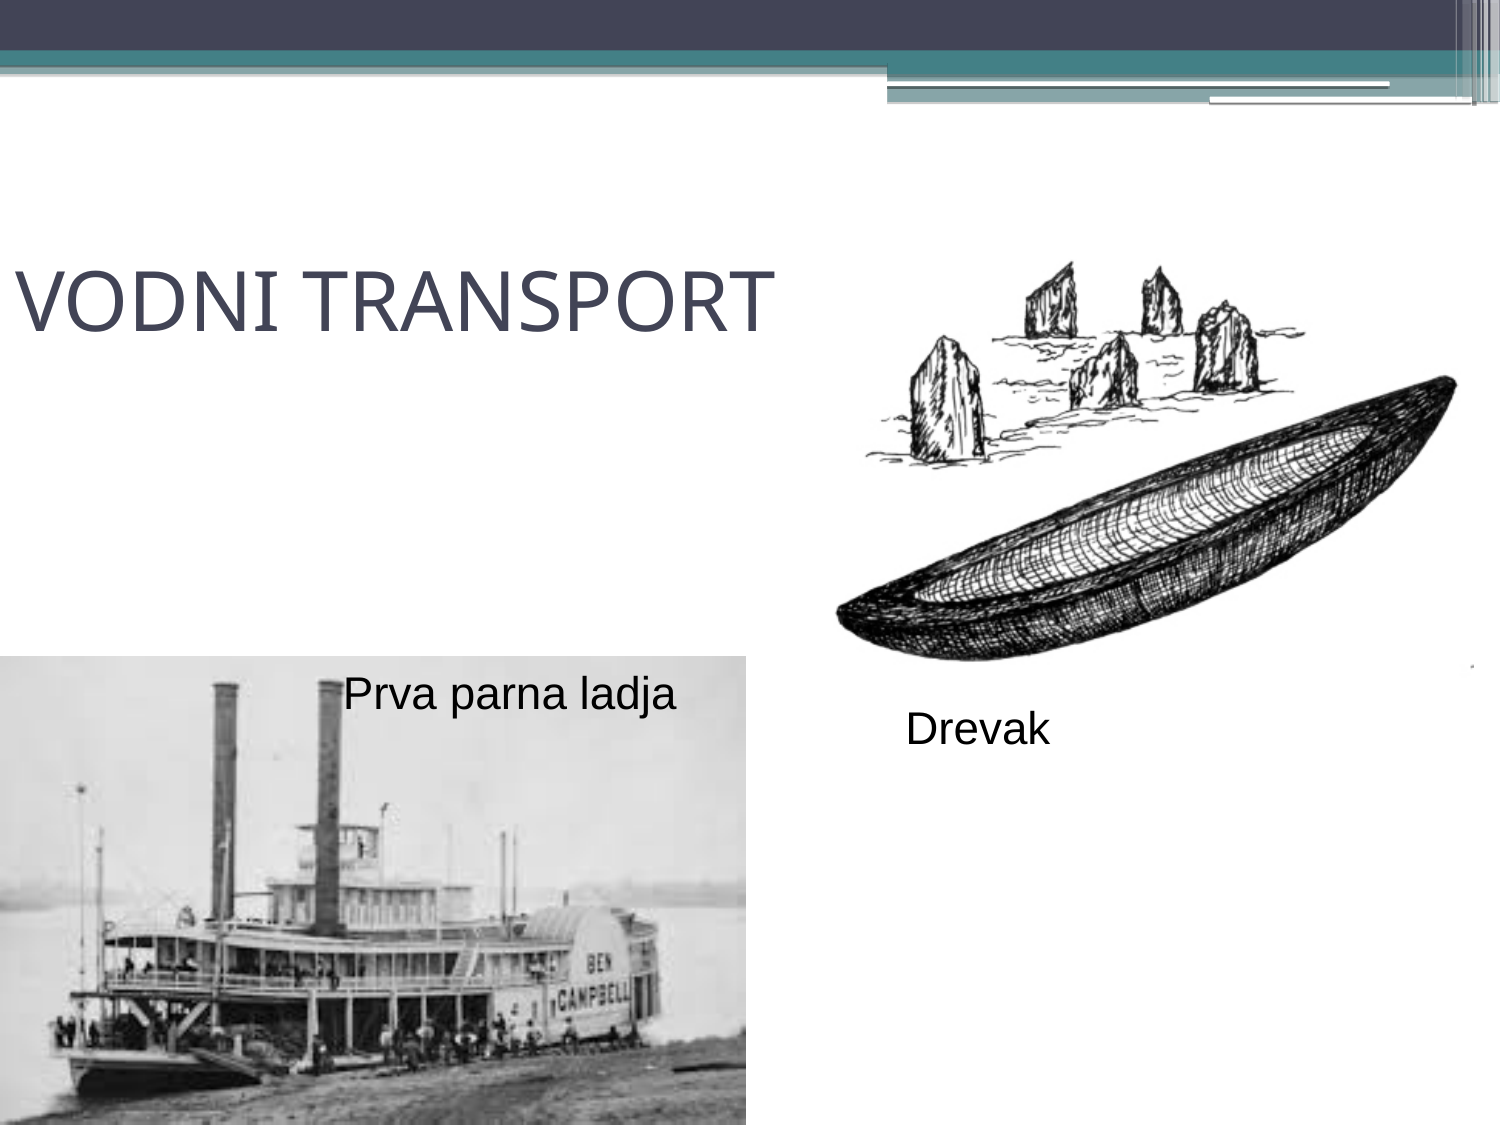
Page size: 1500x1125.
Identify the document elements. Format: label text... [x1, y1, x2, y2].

title VODNI TRANSPORT [0, 210, 1350, 386]
text_box Drevak [890, 691, 1336, 762]
text_box Prva parna ladja [328, 656, 739, 727]
picture [0, 656, 746, 1125]
picture [820, 234, 1474, 708]
